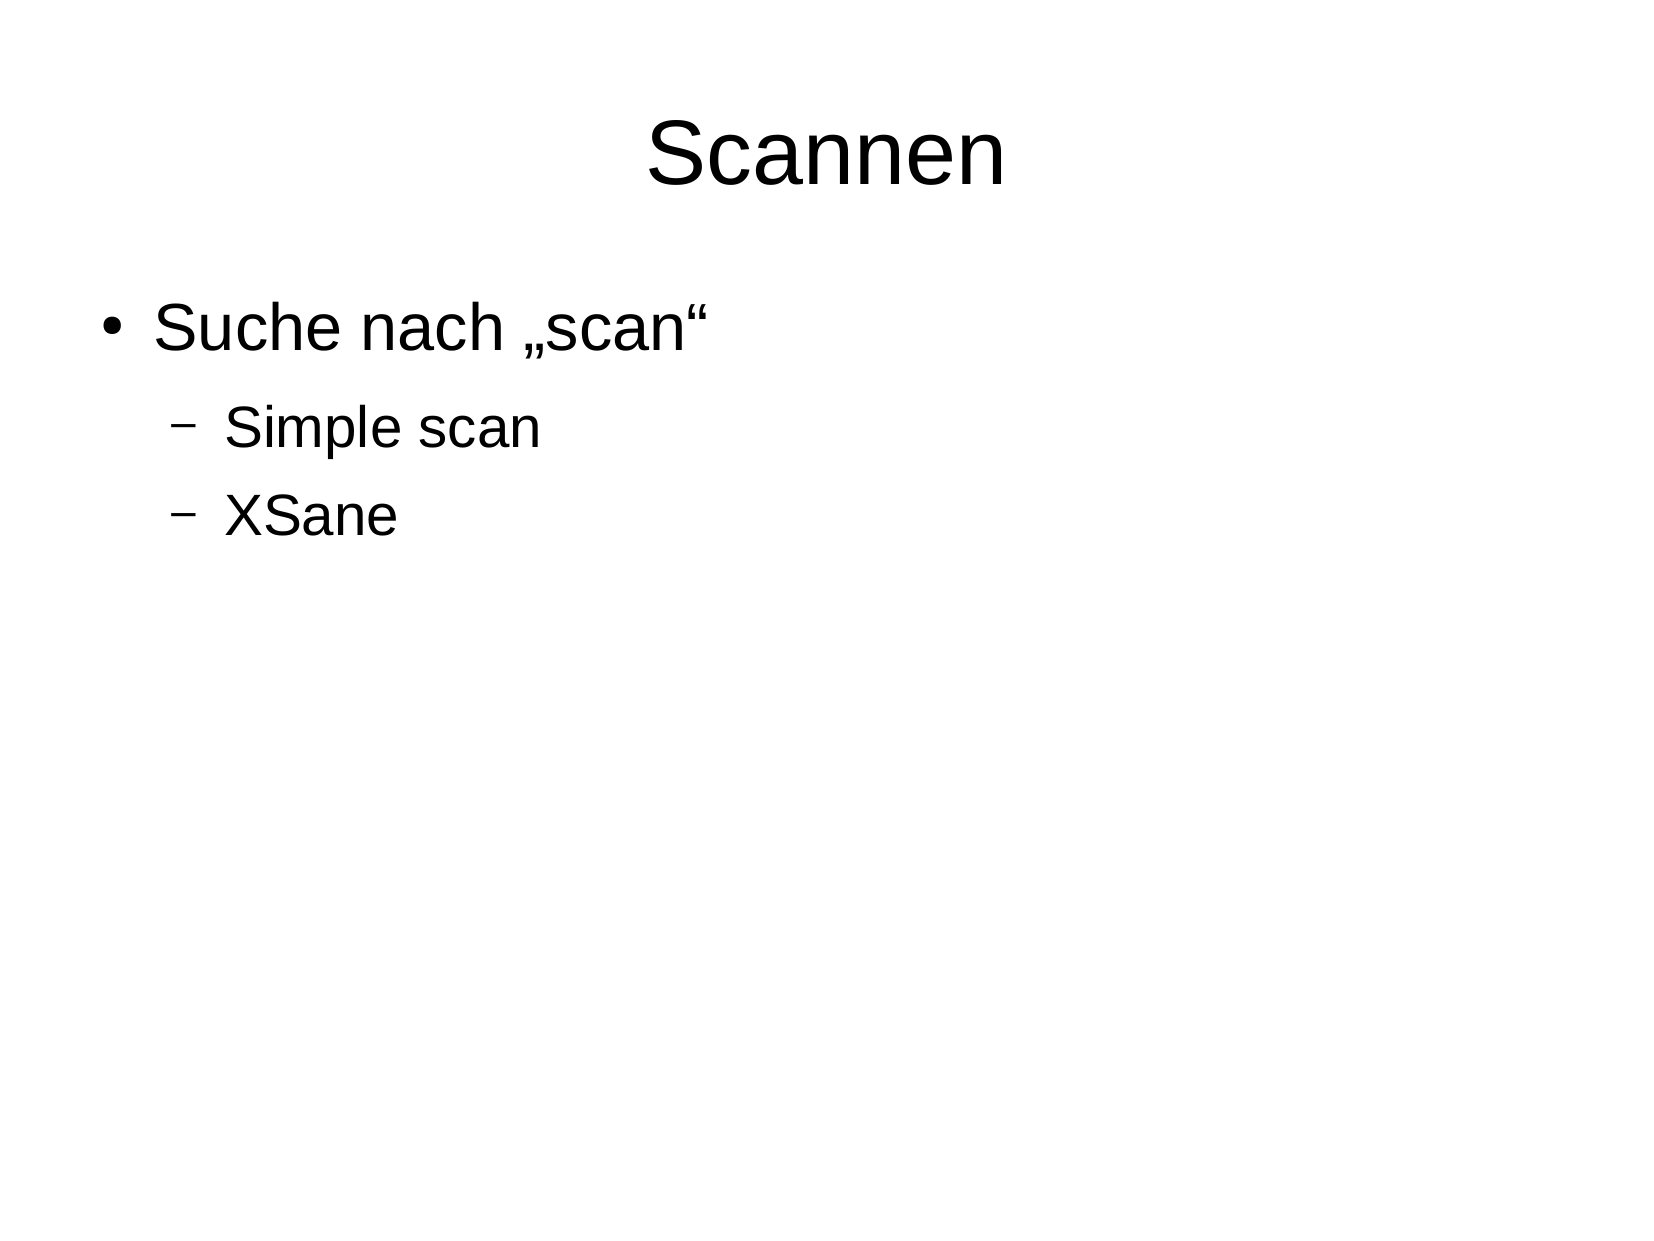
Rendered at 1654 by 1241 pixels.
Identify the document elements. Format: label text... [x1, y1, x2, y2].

list Suche nach „scan“ Simple scan XSane [82, 290, 1571, 1010]
title Scannen [82, 49, 1571, 257]
